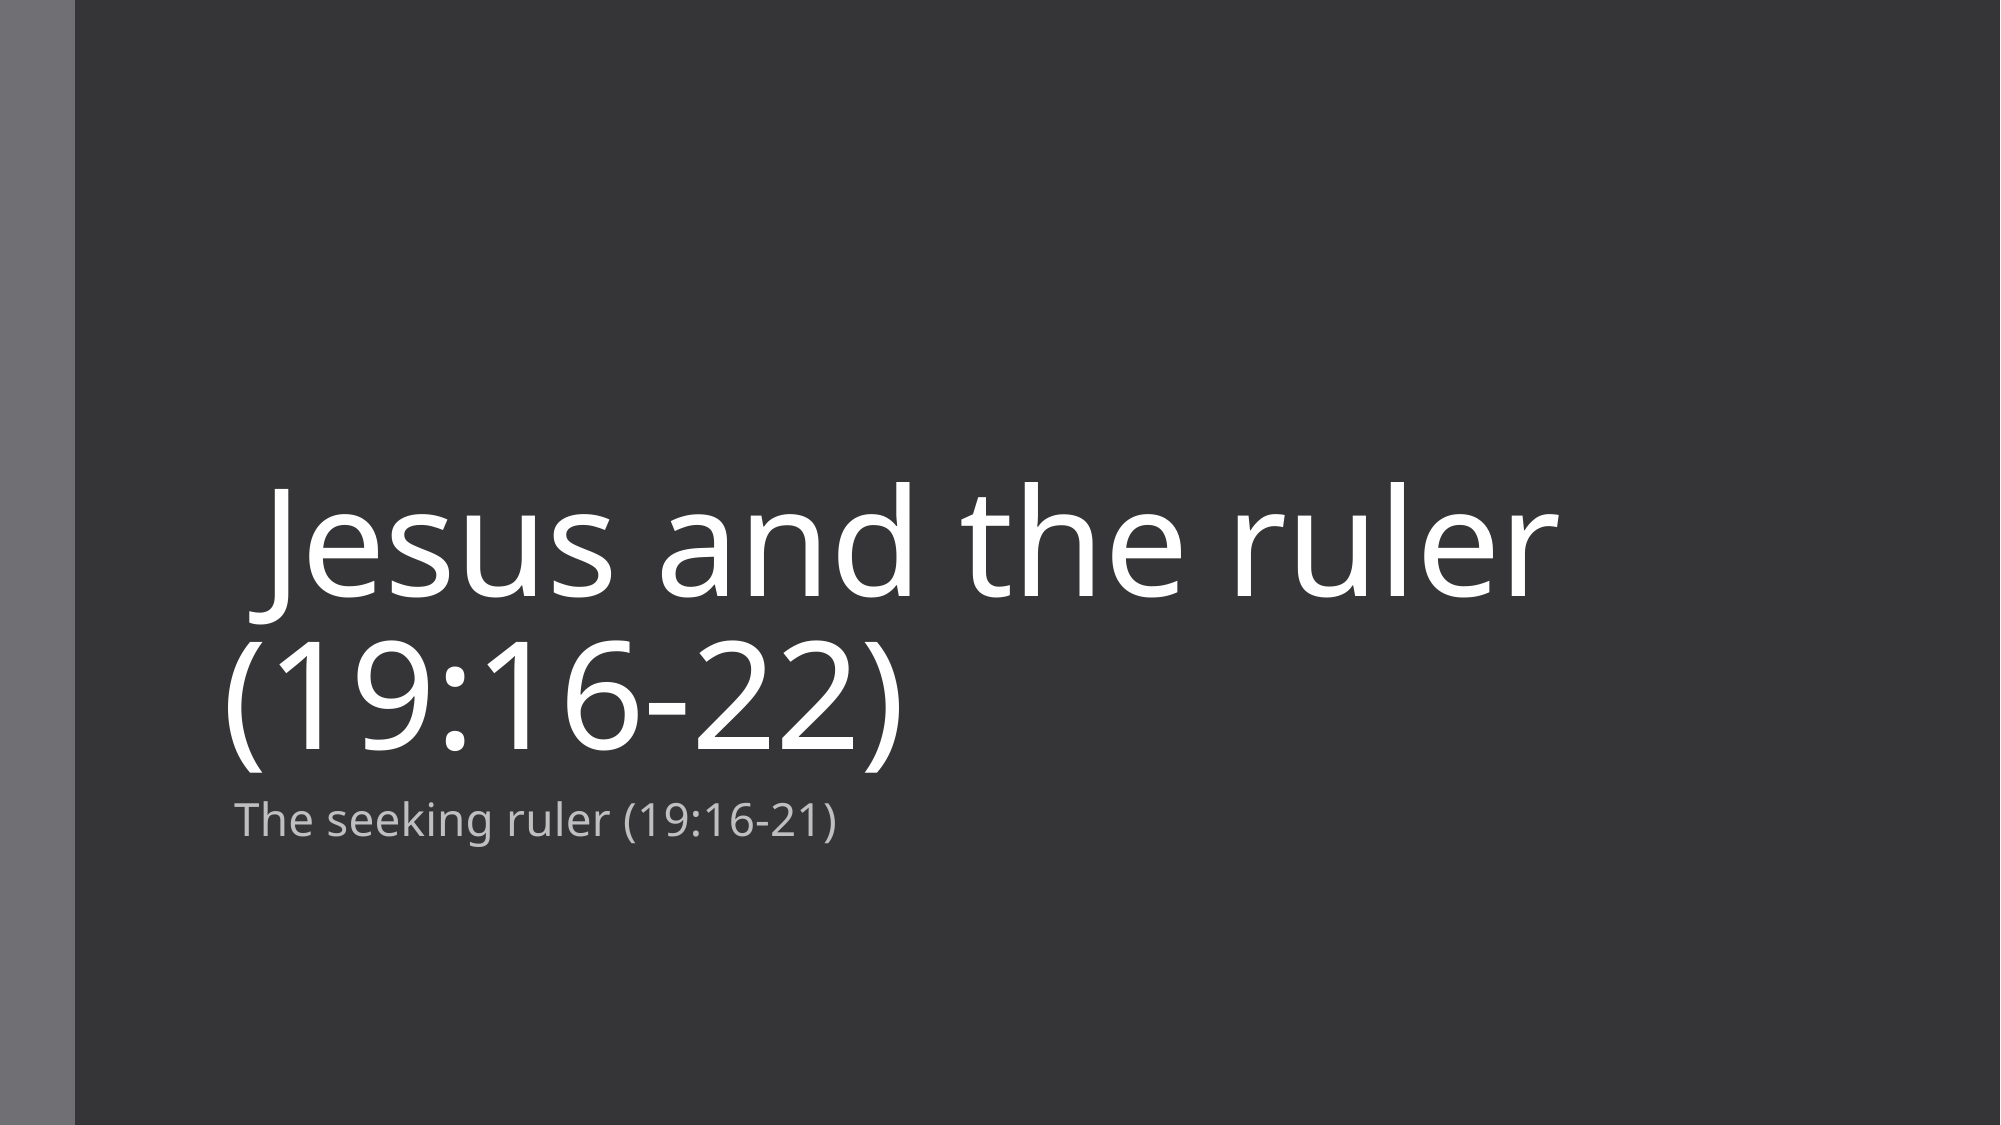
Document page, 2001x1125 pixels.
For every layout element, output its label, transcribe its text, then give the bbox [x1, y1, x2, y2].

subtitle The seeking ruler (19:16-21) [206, 787, 1752, 1066]
title Jesus and the ruler (19:16-22) [206, 124, 1752, 787]
